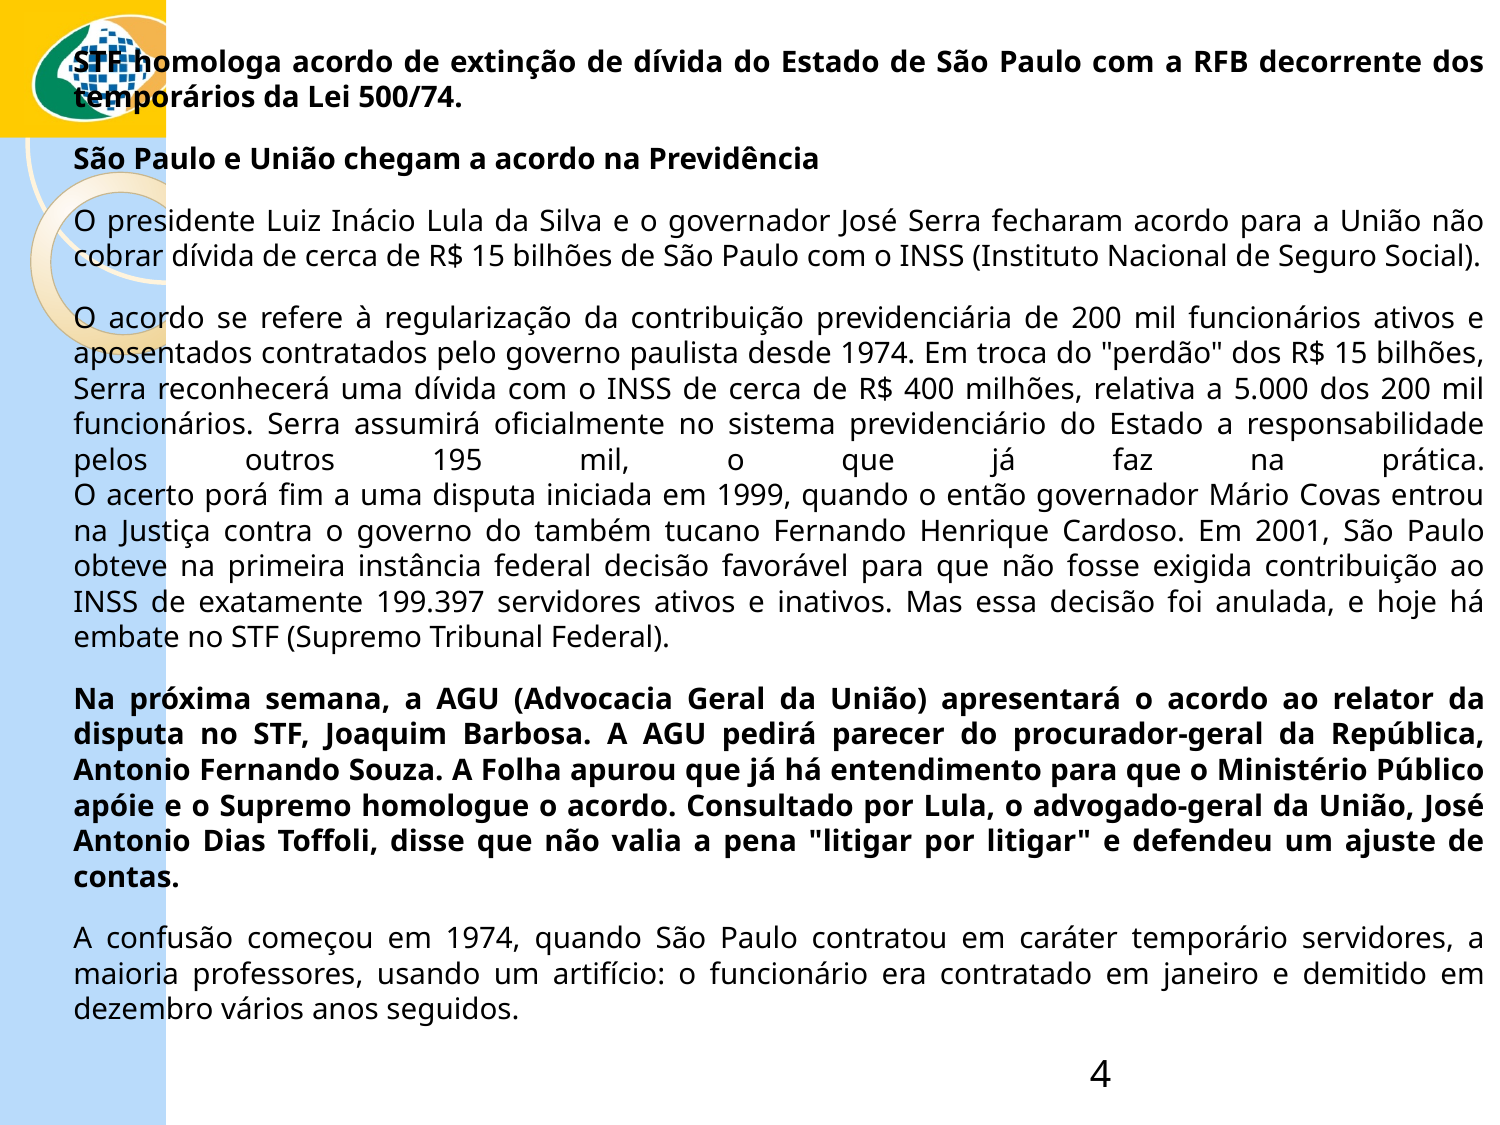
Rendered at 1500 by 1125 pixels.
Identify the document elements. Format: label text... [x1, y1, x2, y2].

title [76, 0, 1500, 35]
slide_number <número> [1074, 1042, 1425, 1103]
picture [24, 12, 76, 125]
list STF homologa acordo de extinção de dívida do Estado de São Paulo com a RFB decorrente dos temporários da Lei 500/74. São Paulo e União chegam a acordo na Previdência O presidente Luiz Inácio Lula da Silva e o governador José Serra fecharam acordo para a União não cobrar dívida de cerca de R$ 15 bilhões de São Paulo com o INSS (Instituto Nacional de Seguro Social). O acordo se refere à regularização da contribuição previdenciária de 200 mil funcionários ativos e aposentados contratados pelo governo paulista desde 1974. Em troca do "perdão" dos R$ 15 bilhões, Serra reconhecerá uma dívida com o INSS de cerca de R$ 400 milhões, relativa a 5.000 dos 200 mil funcionários. Serra assumirá oficialmente no sistema previdenciário do Estado a responsabilidade pelos outros 195 mil, o que já faz na prática. O acerto porá fim a uma disputa iniciada em 1999, quando o então governador Mário Covas entrou na Justiça contra o governo do também tucano Fernando Henrique Cardoso. Em 2001, São Paulo obteve na primeira instância federal decisão favorável para que não fosse exigida contribuição ao INSS de exatamente 199.397 servidores ativos e inativos. Mas essa decisão foi anulada, e hoje há embate no STF (Supremo Tribunal Federal). Na próxima semana, a AGU (Advocacia Geral da União) apresentará o acordo ao relator da disputa no STF, Joaquim Barbosa. A AGU pedirá parecer do procurador-geral da República, Antonio Fernando Souza. A Folha apurou que já há entendimento para que o Ministério Público apóie e o Supremo homologue o acordo. Consultado por Lula, o advogado-geral da União, José Antonio Dias Toffoli, disse que não valia a pena "litigar por litigar" e defendeu um ajuste de contas. A confusão começou em 1974, quando São Paulo contratou em caráter temporário servidores, a maioria professores, usando um artifício: o funcionário era contratado em janeiro e demitido em dezembro vários anos seguidos. [58, 35, 1500, 1070]
